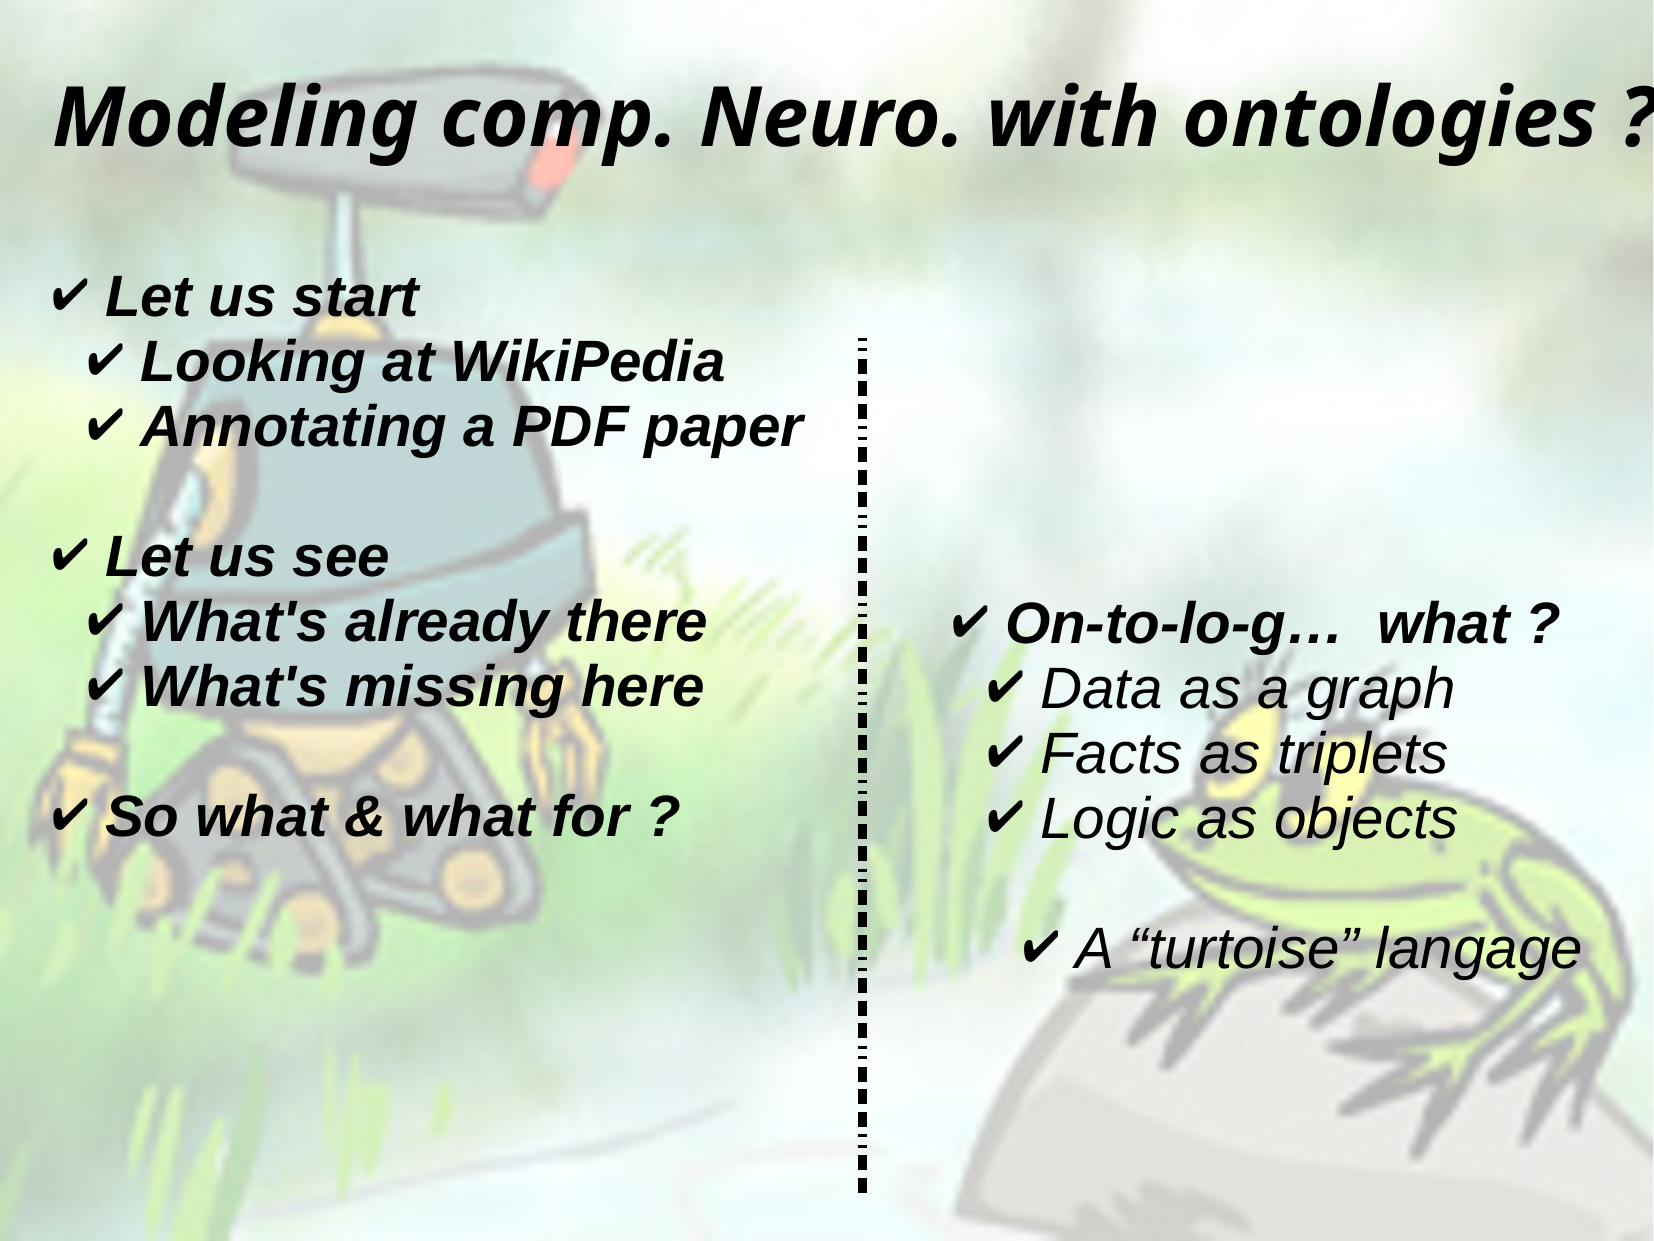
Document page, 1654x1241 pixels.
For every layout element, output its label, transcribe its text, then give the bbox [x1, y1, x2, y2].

picture [0, 0, 1654, 1241]
text_box Modeling comp. Neuro. with ontologies ? Let us start Looking at WikiPedia Annotating a PDF paper Let us see What's already there What's missing here So what & what for ? [37, 49, 1409, 1111]
text_box On-to-lo-g… what ? Data as a graph Facts as triplets Logic as objects A “turtoise” langage [937, 490, 1599, 1088]
